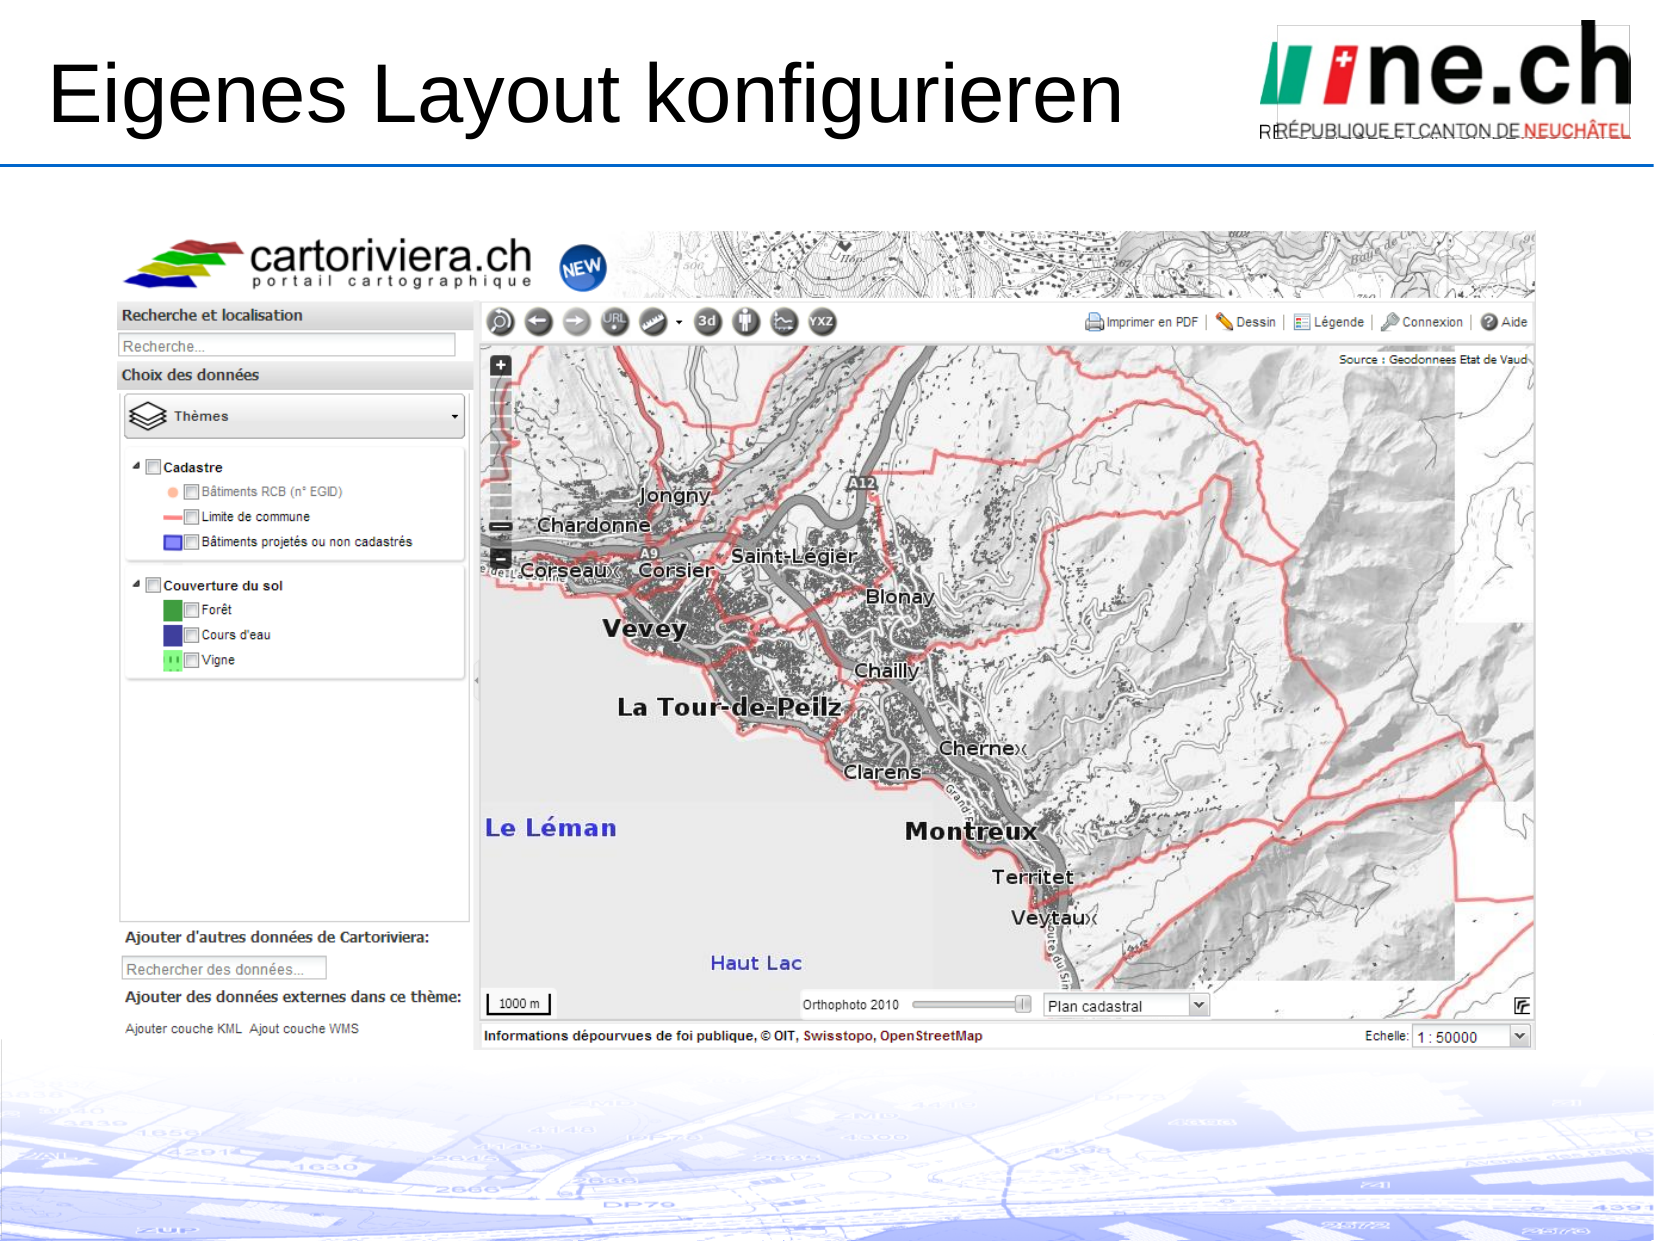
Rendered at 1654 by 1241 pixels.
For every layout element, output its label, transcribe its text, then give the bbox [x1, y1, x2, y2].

title Eigenes Layout konfigurieren [47, 0, 1536, 198]
picture [0, 230, 1654, 1241]
picture [1536, 24, 1631, 139]
